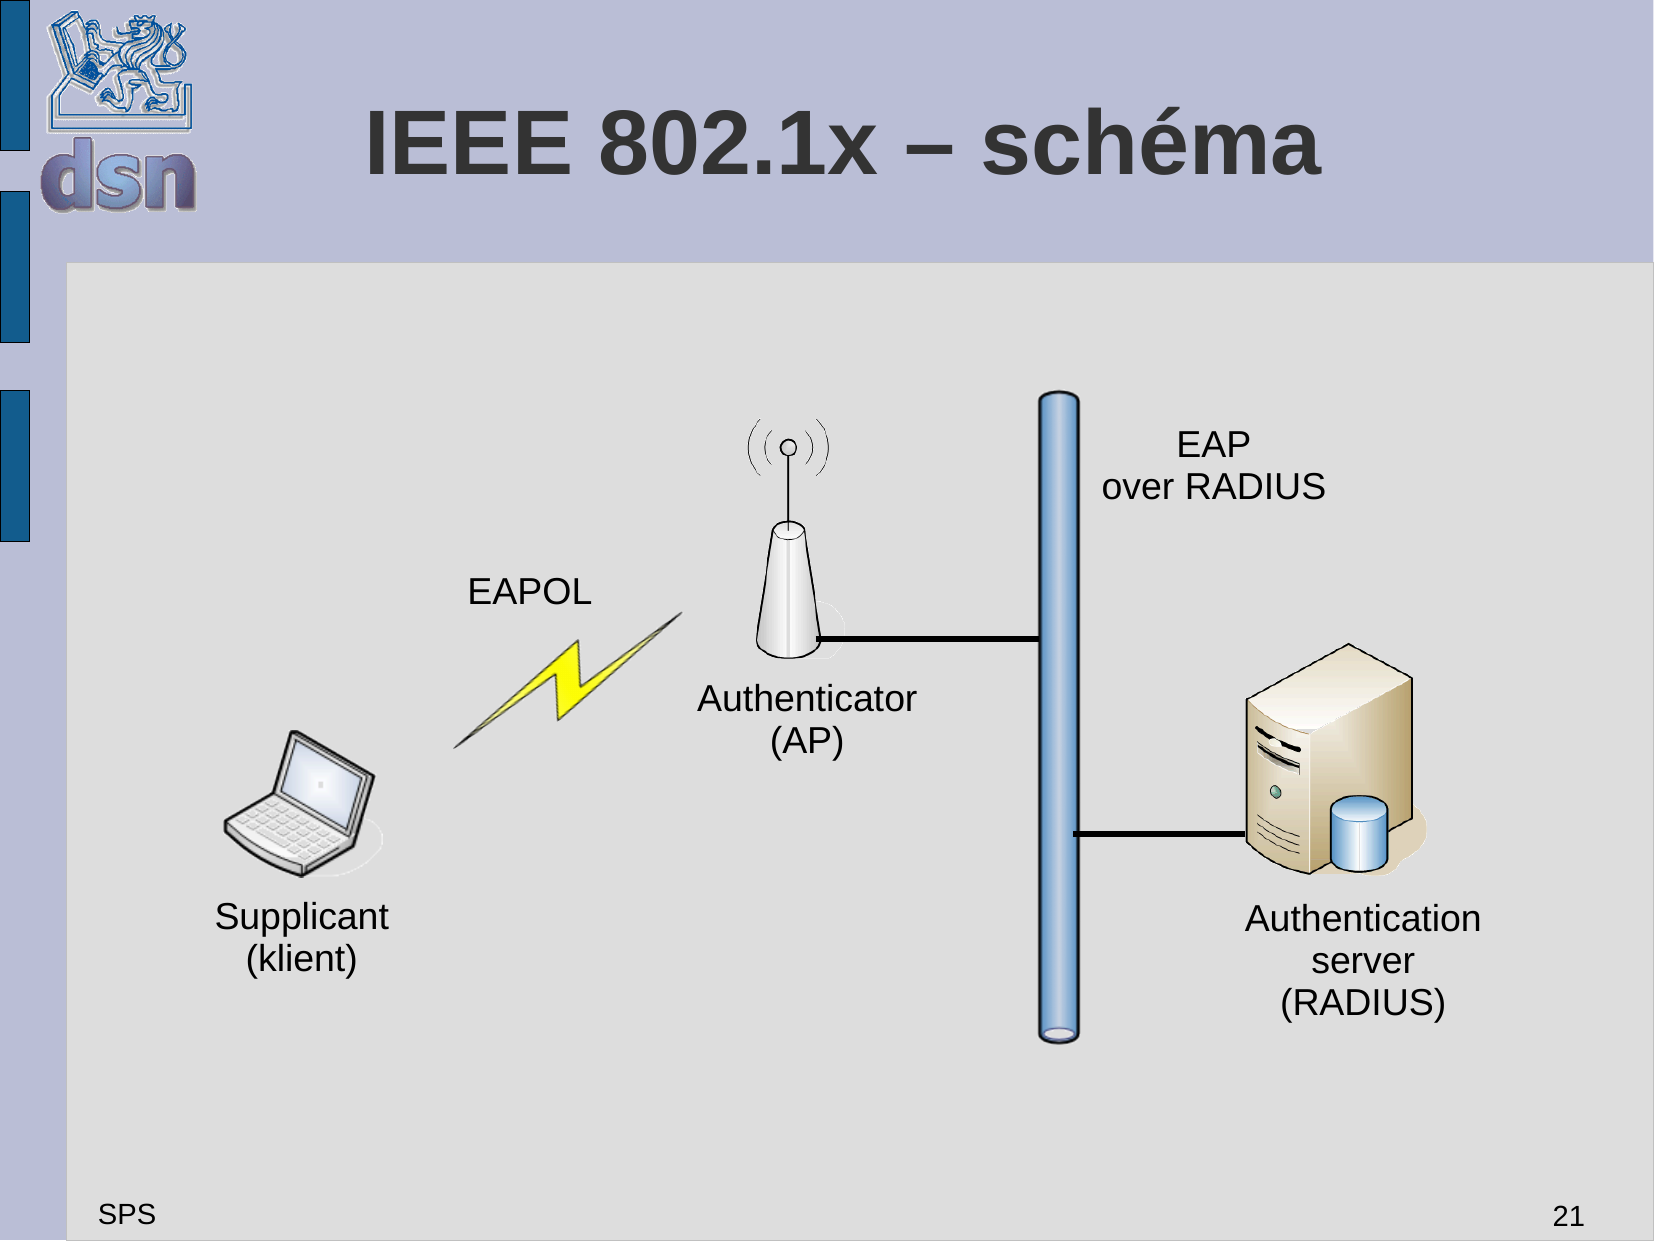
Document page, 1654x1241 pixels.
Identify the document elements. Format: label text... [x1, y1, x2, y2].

picture [1037, 389, 1081, 1045]
text_box Authentication server (RADIUS) [1221, 890, 1506, 1032]
picture [747, 418, 845, 659]
text_box Supplicant (klient) [160, 888, 444, 988]
picture [437, 585, 698, 775]
picture [223, 730, 383, 878]
title IEEE 802.1x – schéma [210, 39, 1478, 247]
picture [1245, 642, 1427, 876]
text_box EAP over RADIUS [1086, 415, 1342, 515]
text_box EAPOL [452, 562, 608, 620]
text_box Authenticator (AP) [665, 669, 950, 769]
picture [10, 10, 223, 230]
